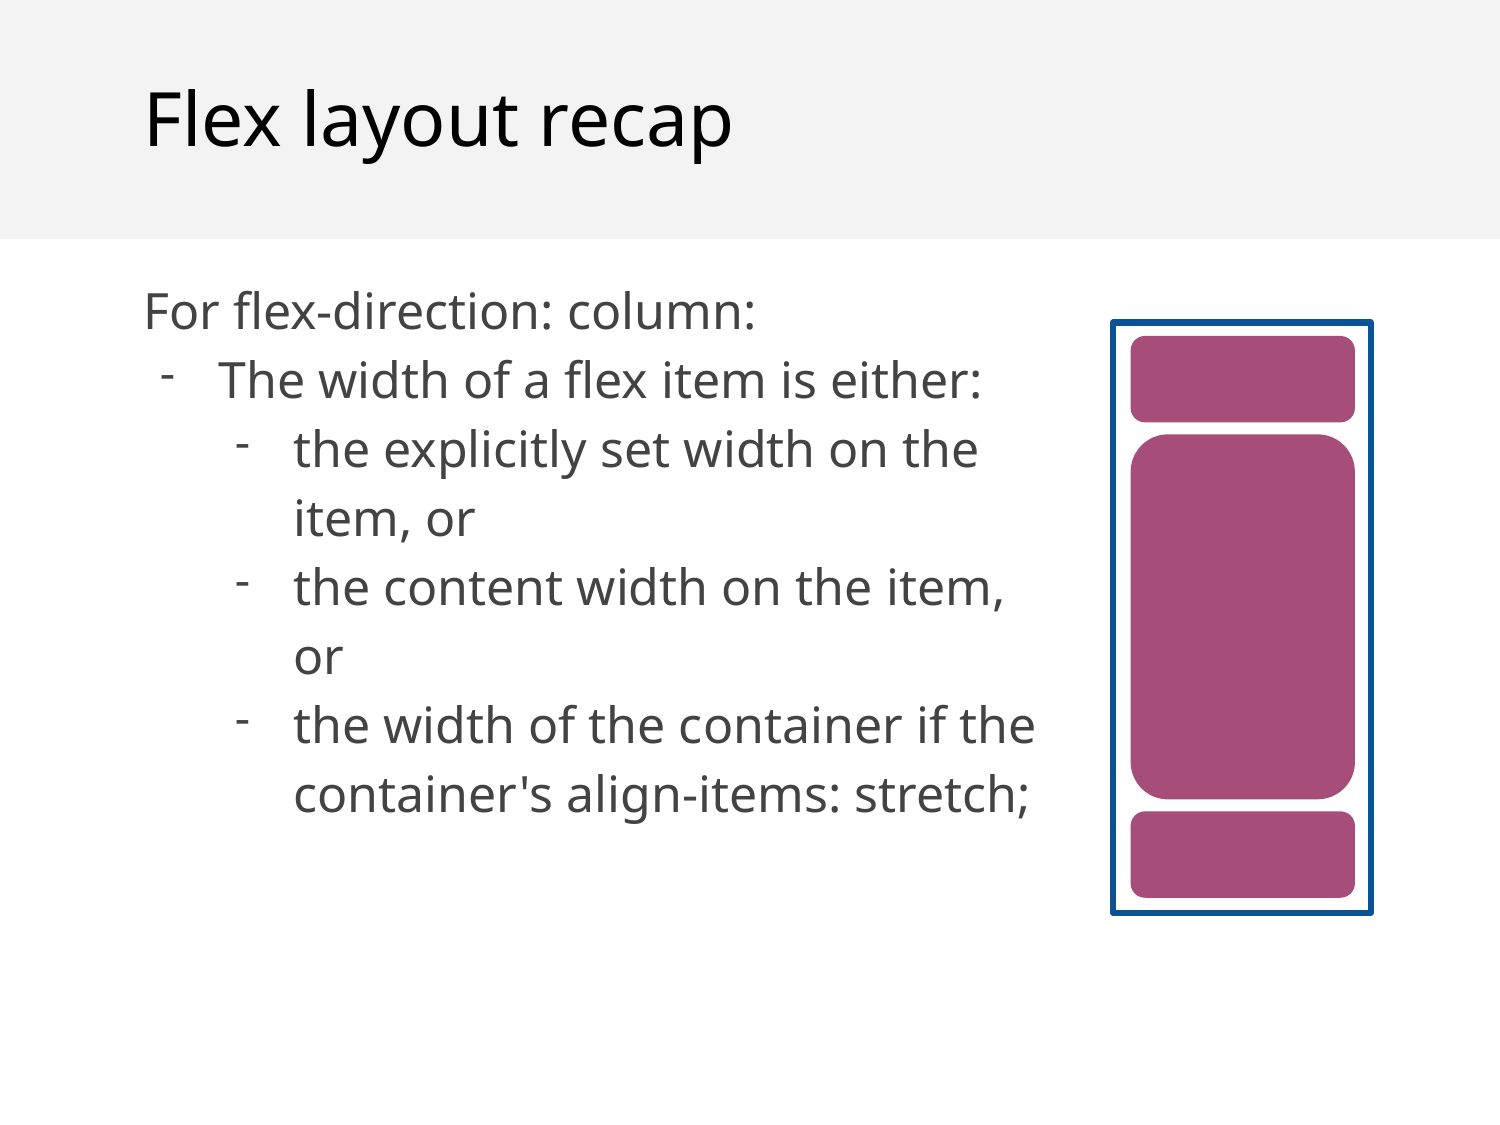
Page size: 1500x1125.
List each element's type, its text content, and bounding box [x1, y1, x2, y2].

list For flex-direction: column: The width of a flex item is either: the explicitly set width on the item, or the content width on the item, or the width of the container if the container's align-items: stretch; [128, 255, 1076, 935]
text_box [1113, 322, 1371, 913]
title Flex layout recap [128, 56, 1372, 183]
